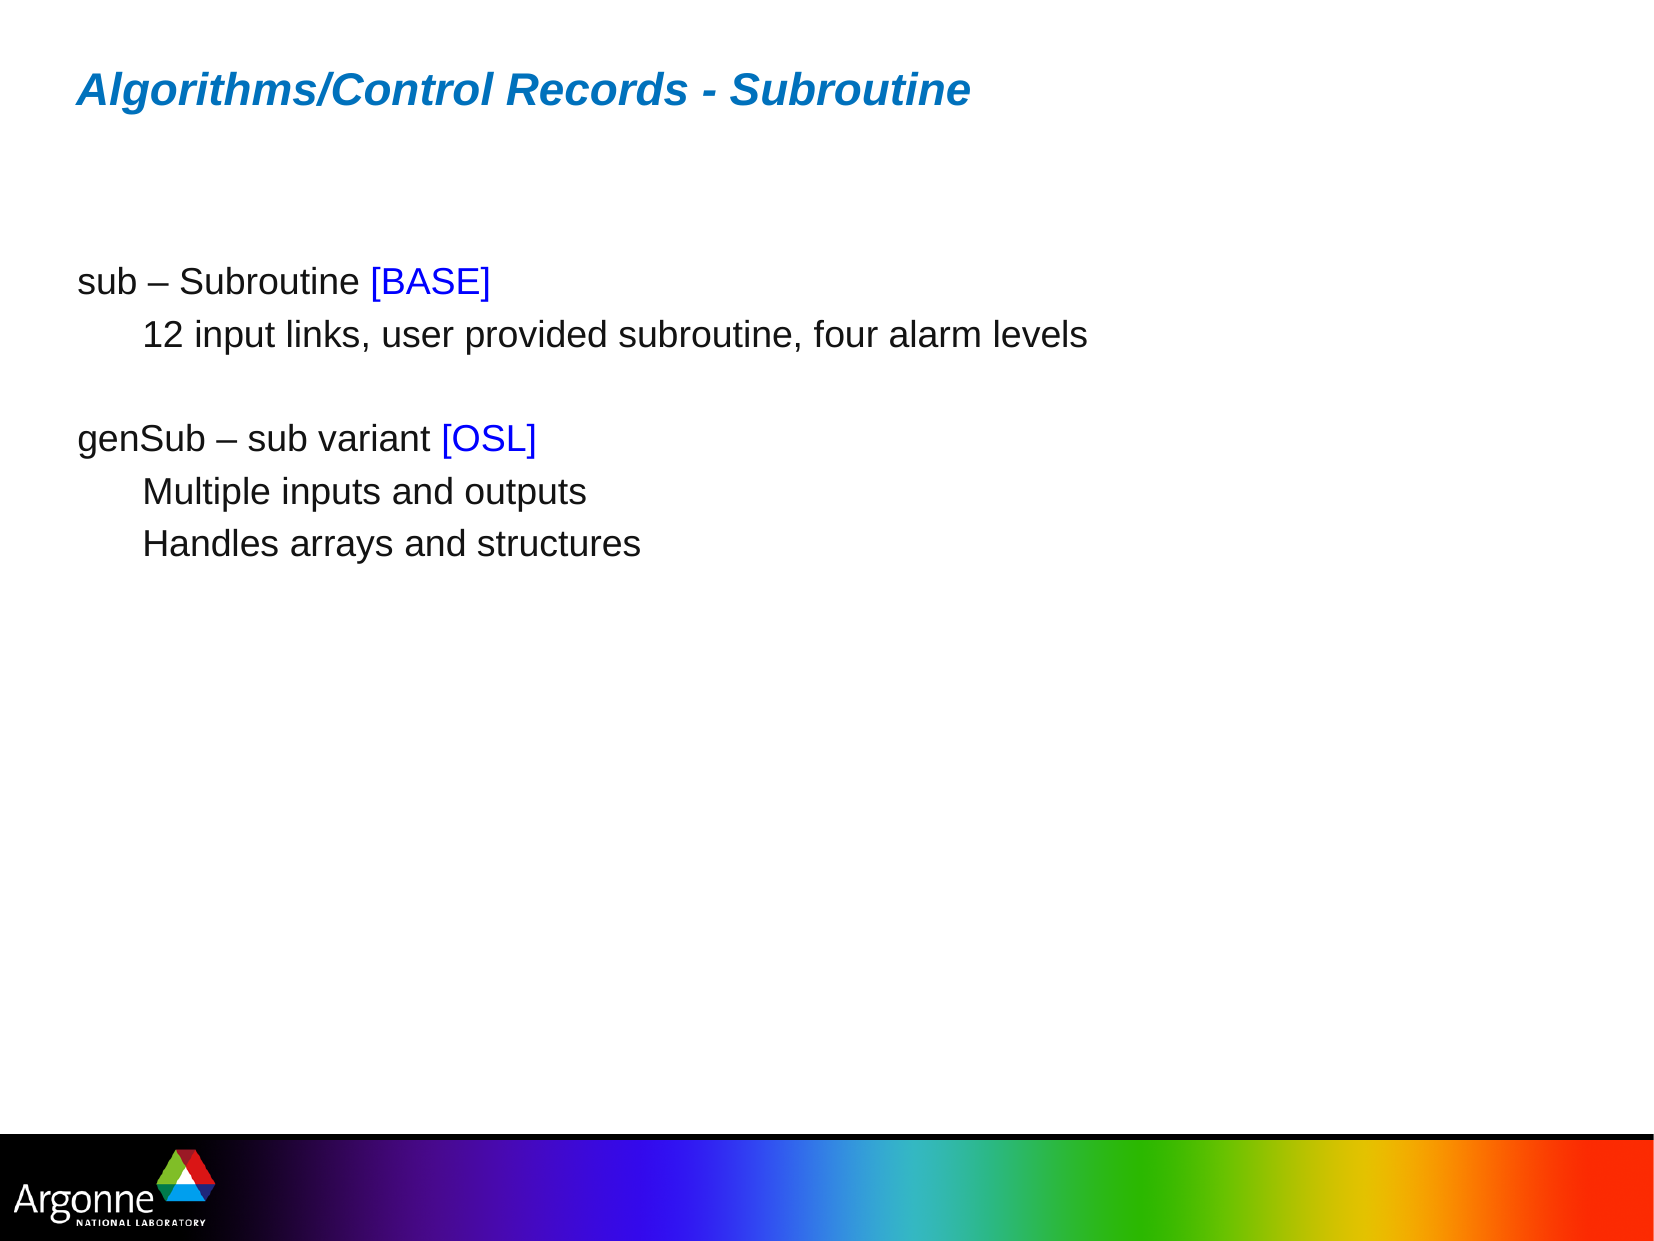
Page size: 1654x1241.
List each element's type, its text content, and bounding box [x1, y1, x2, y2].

list sub – Subroutine [BASE] 12 input links, user provided subroutine, four alarm levels genSub – sub variant [OSL] Multiple inputs and outputs Handles arrays and structures [62, 253, 1498, 815]
picture [0, 1134, 1654, 1241]
title Algorithms/Control Records - Subroutine [61, 45, 1500, 123]
